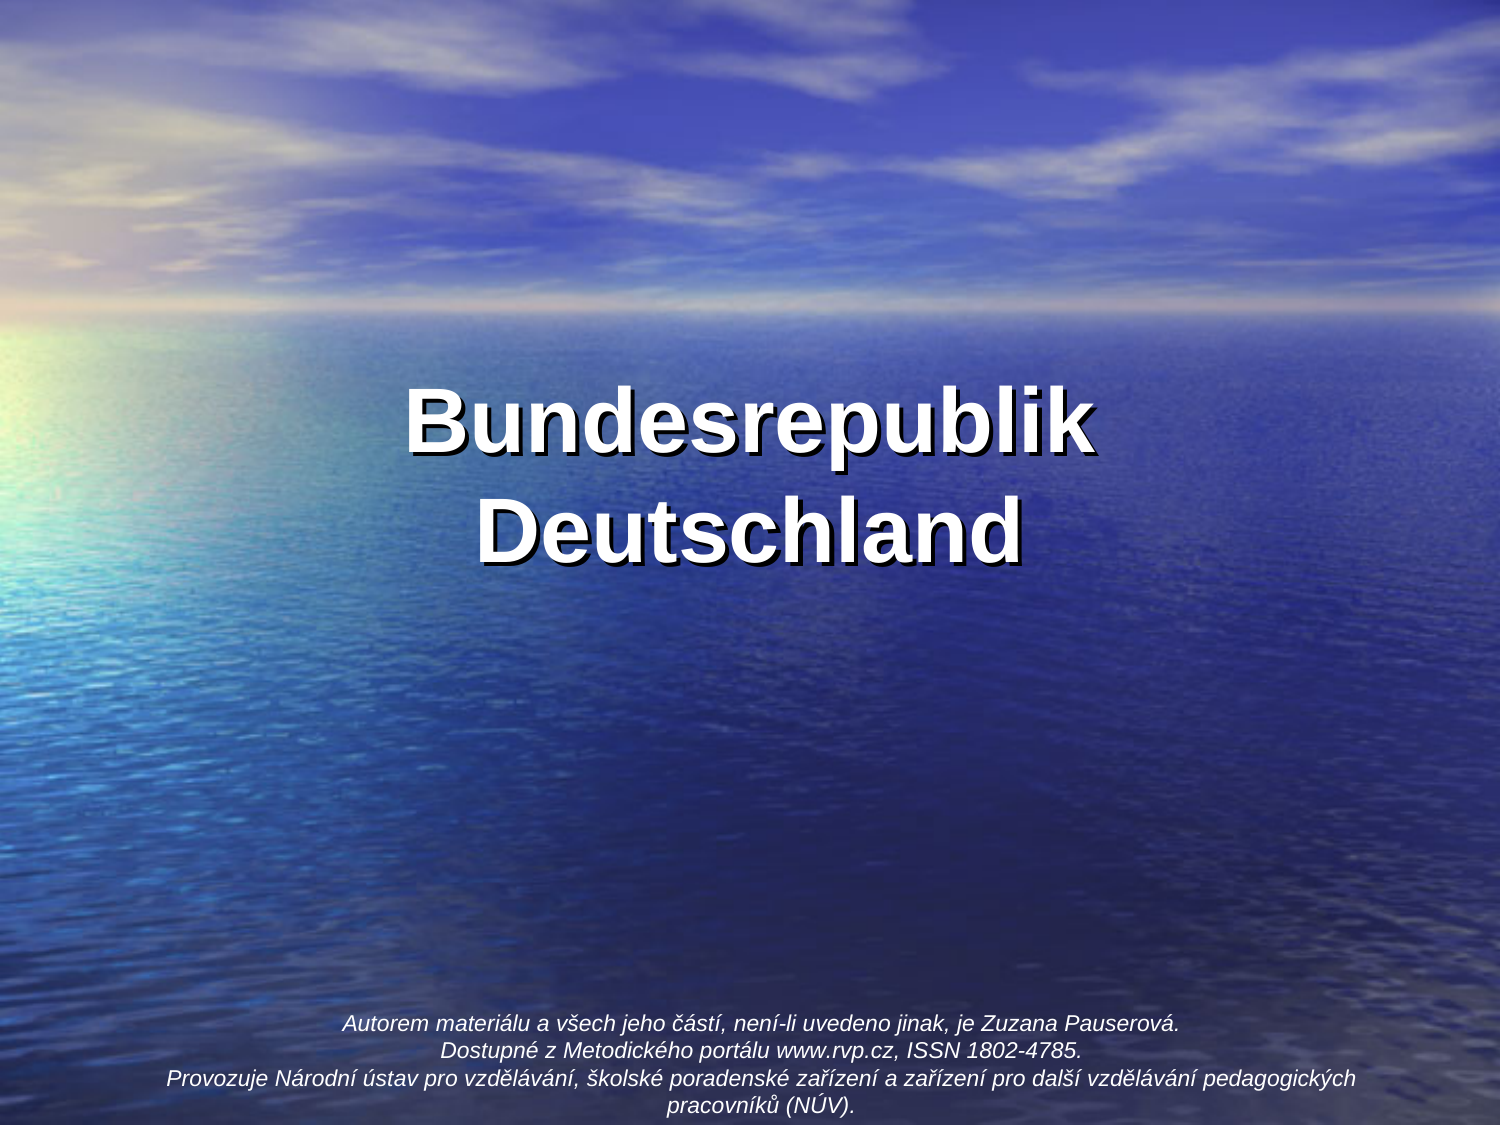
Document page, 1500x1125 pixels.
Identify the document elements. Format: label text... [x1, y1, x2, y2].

text_box Autorem materiálu a všech jeho částí, není-li uvedeno jinak, je Zuzana Pauserová. Dostupné z Metodického portálu www.rvp.cz, ISSN 1802-4785. Provozuje Národní ústav pro vzdělávání, školské poradenské zařízení a zařízení pro další vzdělávání pedagogických pracovníků (NÚV). [147, 1046, 1377, 1107]
title Bundesrepublik Deutschland [112, 349, 1388, 592]
picture [0, 0, 1500, 1125]
